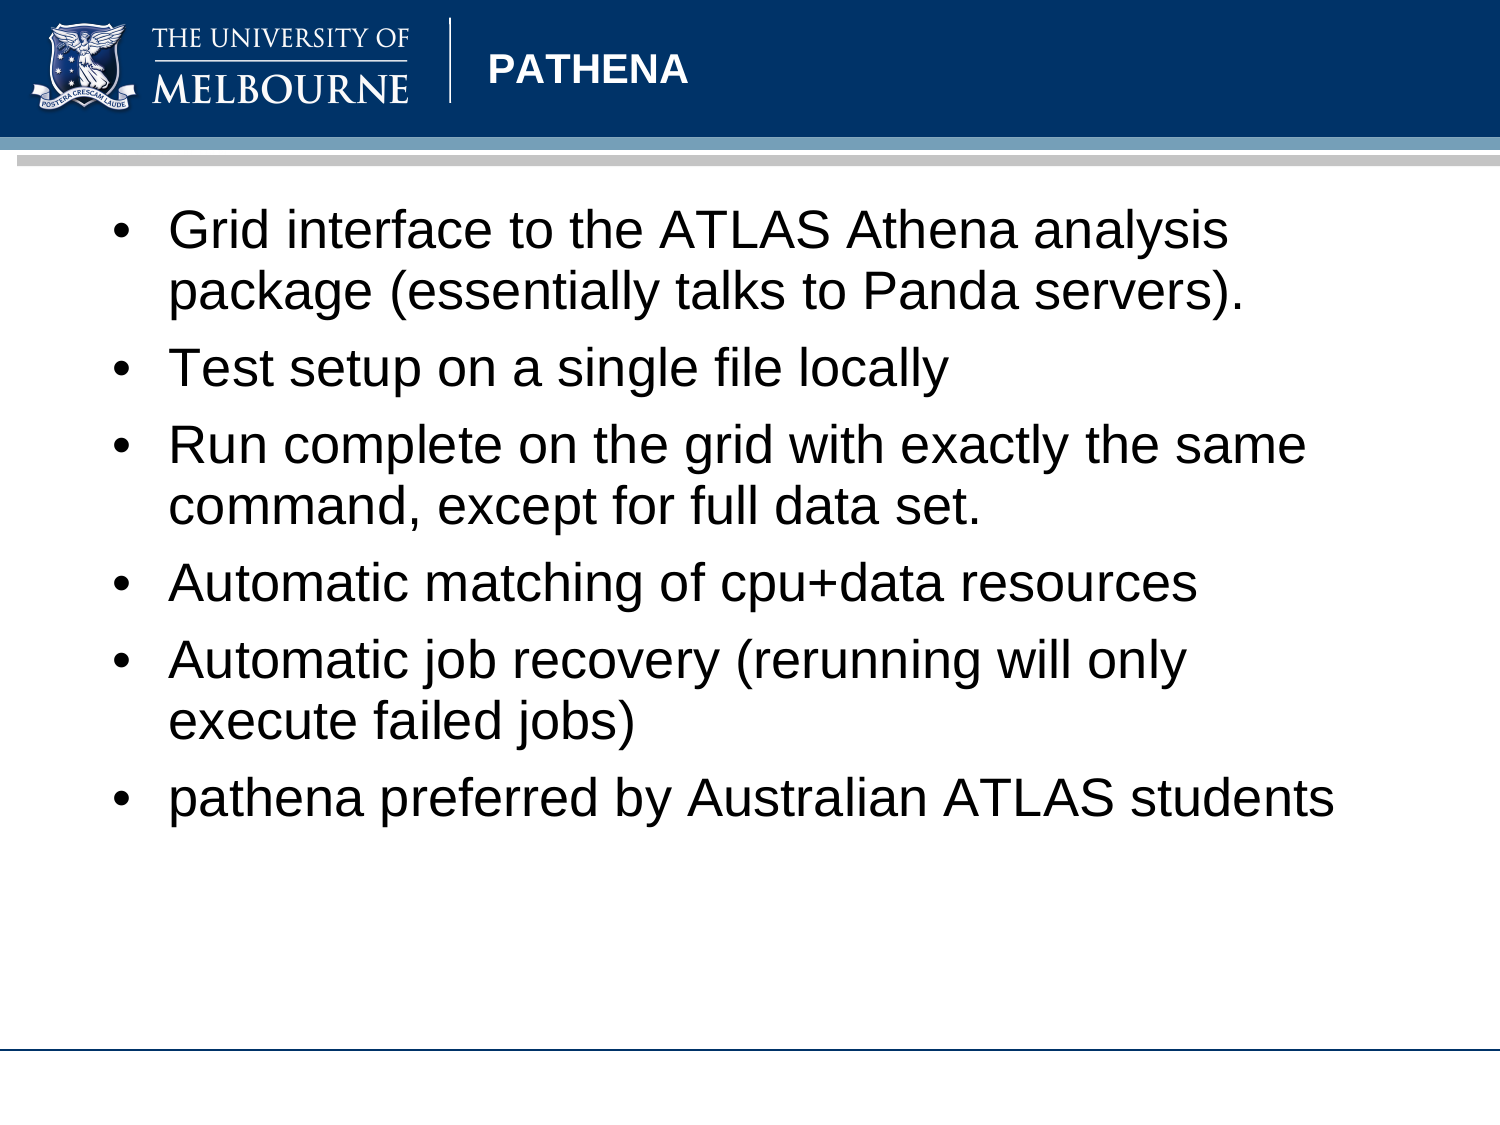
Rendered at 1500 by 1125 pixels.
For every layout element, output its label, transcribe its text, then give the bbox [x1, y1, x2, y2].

picture [87, 150, 229, 155]
list Grid interface to the ATLAS Athena analysis package (essentially talks to Panda servers). Test setup on a single file locally Run complete on the grid with exactly the same command, except for full data set. Automatic matching of cpu+data resources Automatic job recovery (rerunning will only execute failed jobs) pathena preferred by Australian ATLAS students [112, 200, 1388, 928]
title PATHENA [487, 19, 1438, 118]
picture [24, 17, 413, 119]
